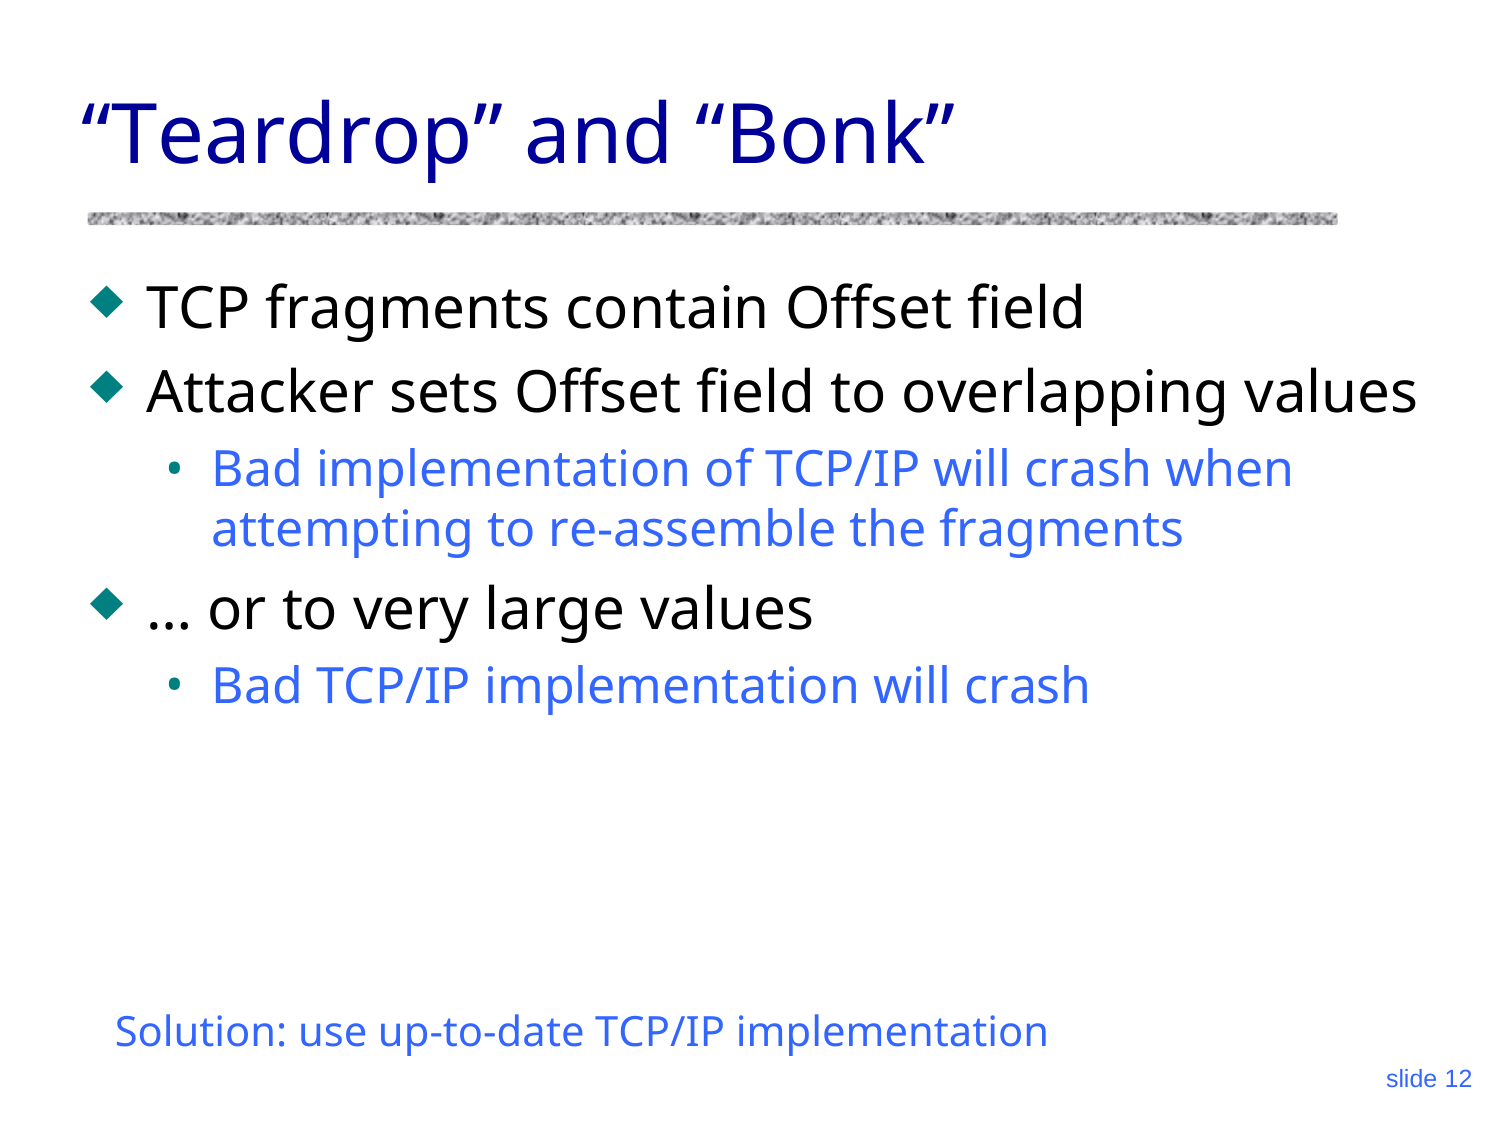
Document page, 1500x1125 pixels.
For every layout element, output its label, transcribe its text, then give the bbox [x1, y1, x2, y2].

title “Teardrop” and “Bonk” [66, 37, 1342, 188]
picture [87, 212, 1338, 226]
text_box slide <number> [1174, 1025, 1488, 1101]
text_box Solution: use up-to-date TCP/IP implementation [99, 997, 1065, 1063]
list TCP fragments contain Offset field Attacker sets Offset field to overlapping values Bad implementation of TCP/IP will crash when attempting to re-assemble the fragments … or to very large values Bad TCP/IP implementation will crash [74, 262, 1463, 1063]
